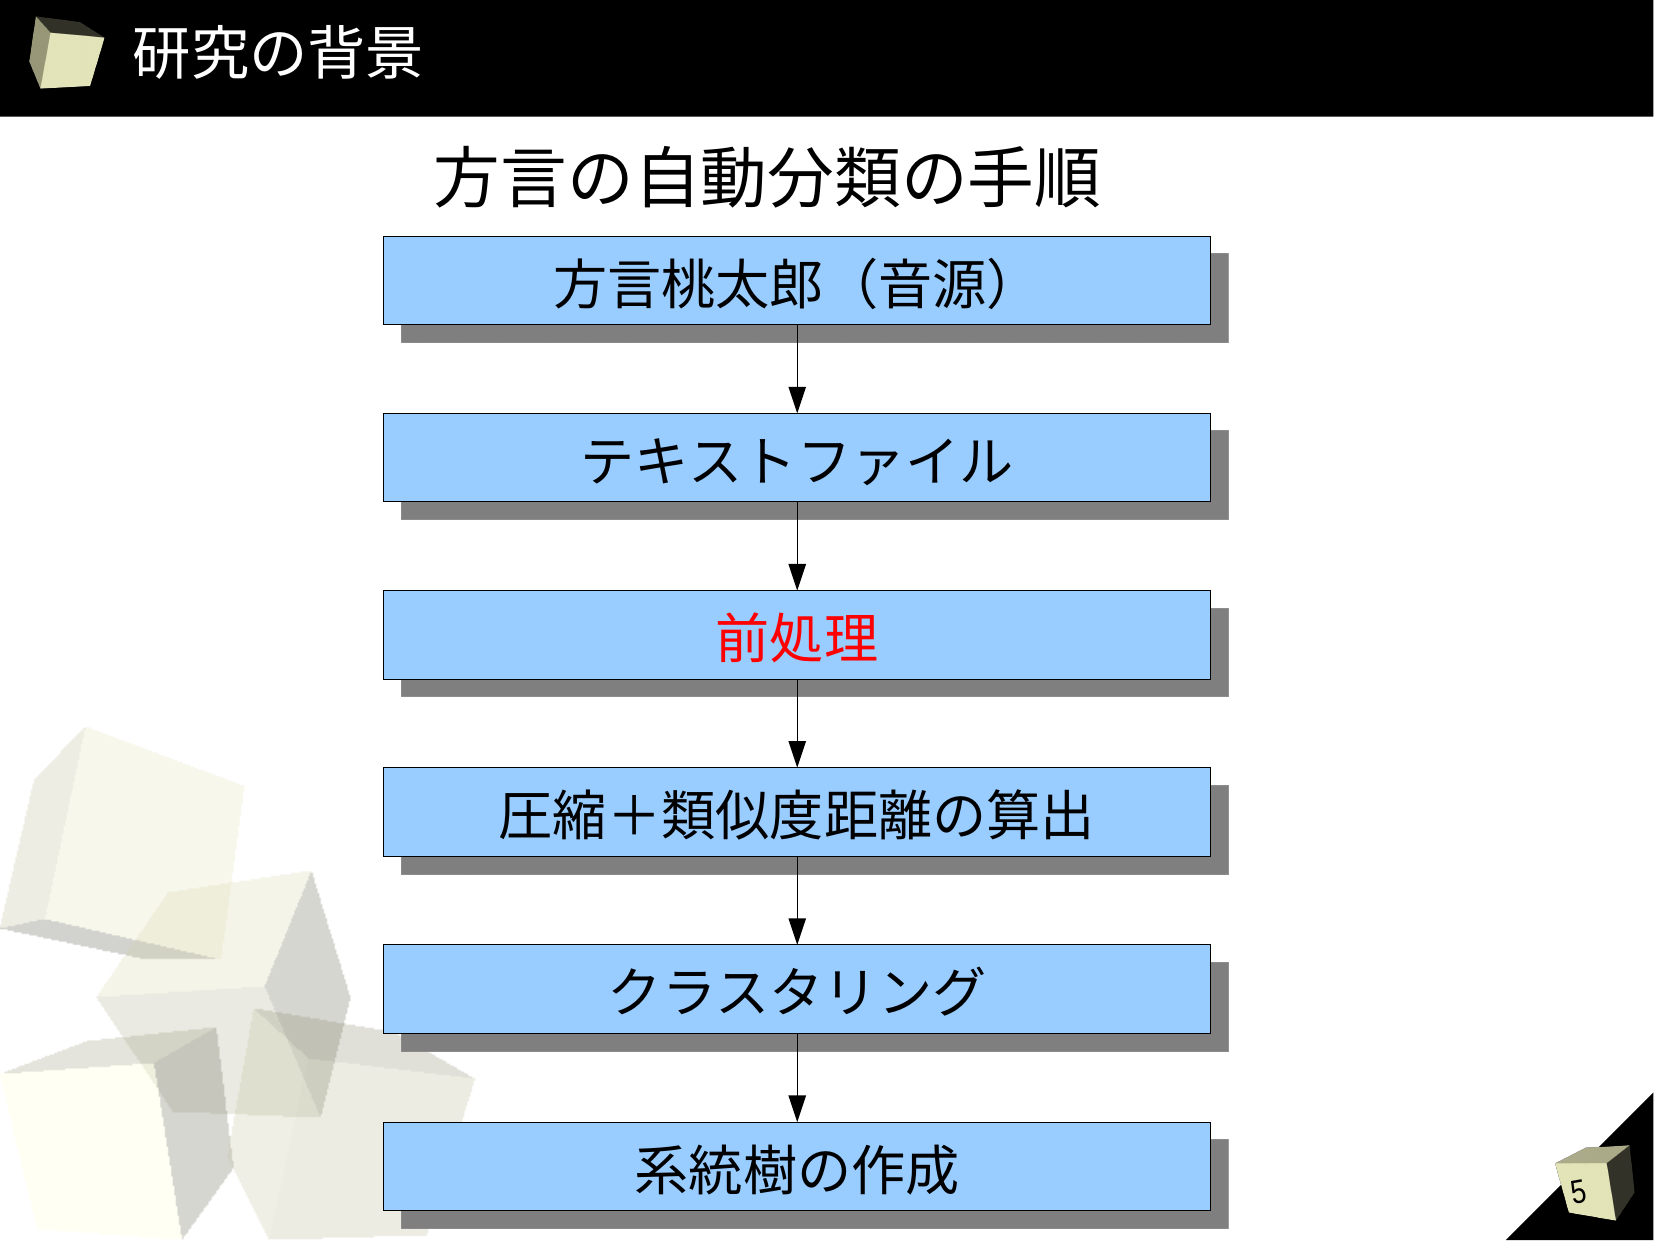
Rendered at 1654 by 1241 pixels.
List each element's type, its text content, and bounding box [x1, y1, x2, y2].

text_box 前処理 [383, 590, 1211, 680]
text_box 方言桃太郎（音源） [383, 236, 1211, 325]
text_box 圧縮＋類似度距離の算出 [383, 767, 1211, 857]
text_box 研究の背景 [118, 0, 1565, 119]
picture [0, 726, 477, 1241]
text_box 方言の自動分類の手順 [413, 118, 1123, 207]
text_box テキストファイル [383, 413, 1211, 502]
text_box クラスタリング [383, 944, 1211, 1034]
text_box 系統樹の作成 [383, 1122, 1211, 1211]
